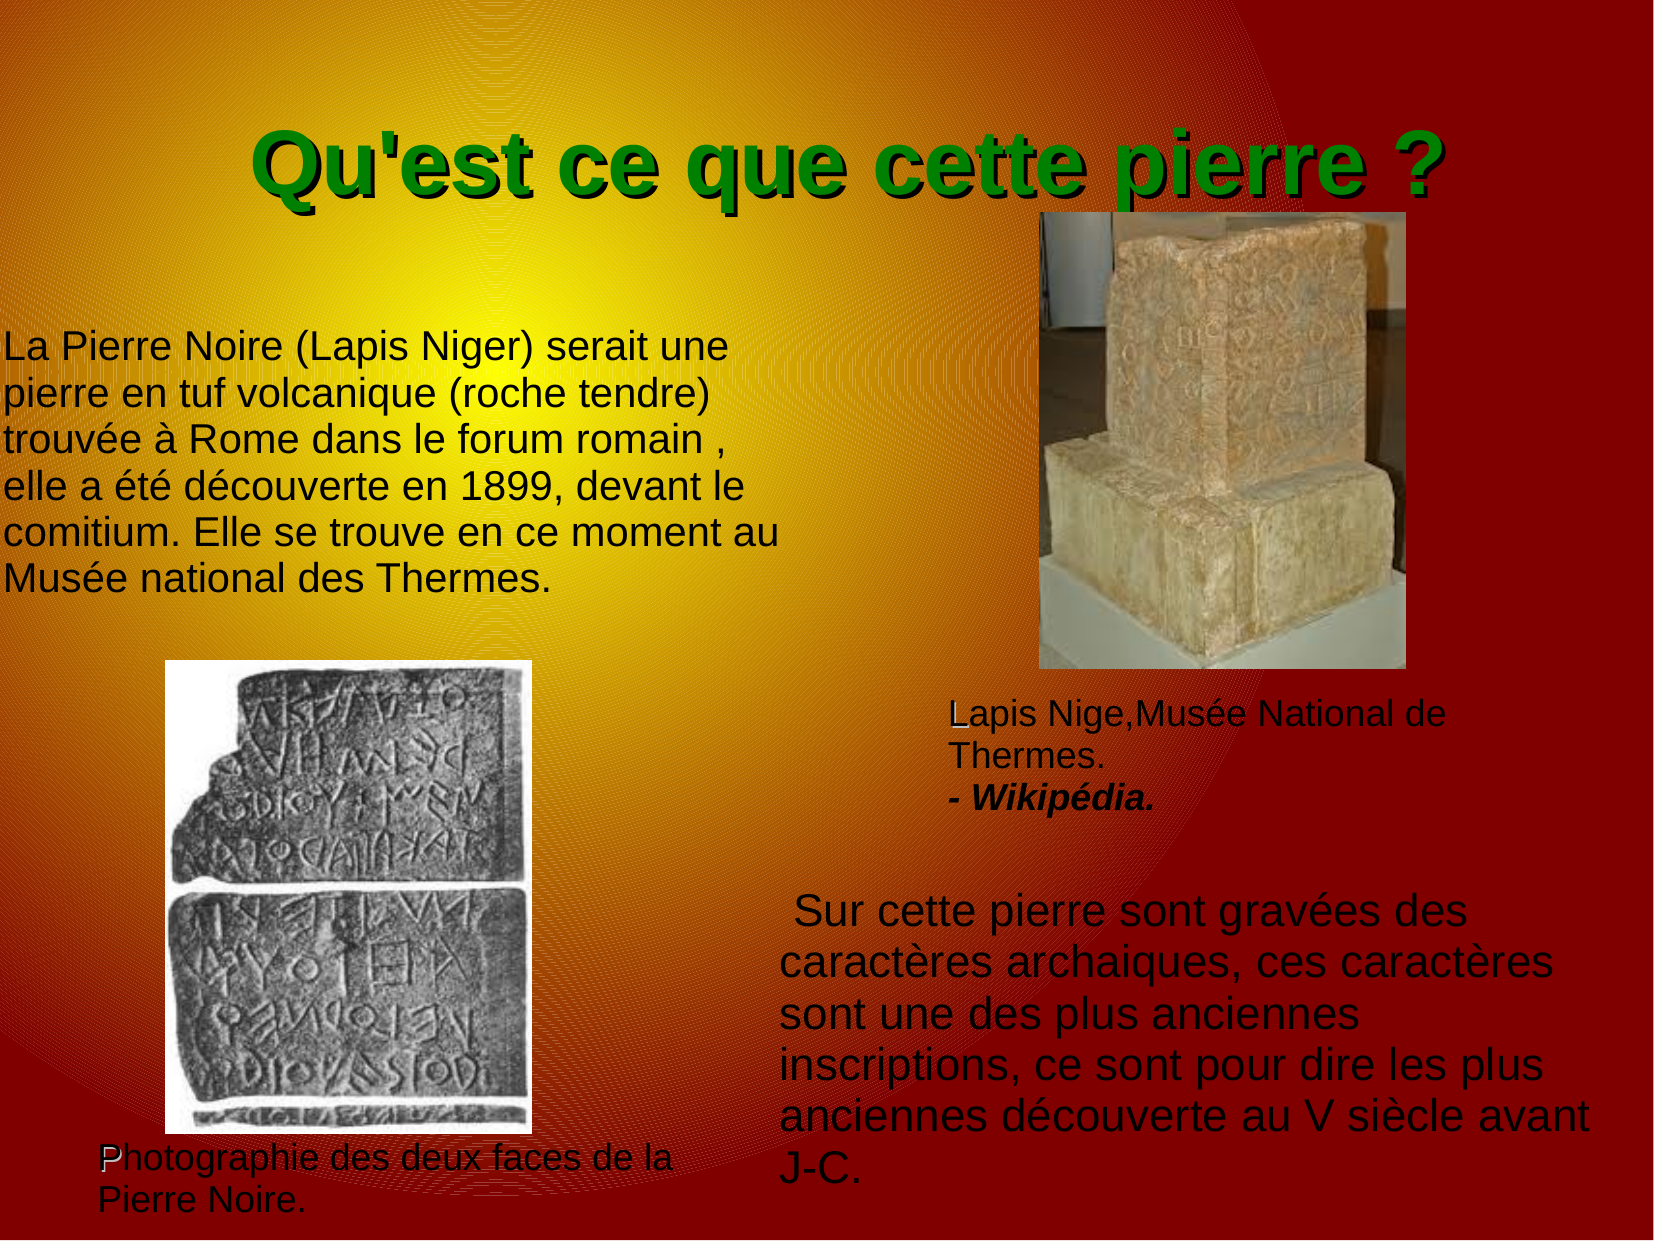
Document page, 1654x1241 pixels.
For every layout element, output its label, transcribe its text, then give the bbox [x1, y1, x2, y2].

title Qu'est ce que cette pierre ? [118, 59, 1607, 267]
text_box La Pierre Noire (Lapis Niger) serait une pierre en tuf volcanique (roche tendre) trouvée à Rome dans le forum romain , elle a été découverte en 1899, devant le comitium. Elle se trouve en ce moment au Musée national des Thermes. [0, 315, 815, 780]
picture [1039, 212, 1406, 669]
text_box Photographie des deux faces de la Pierre Noire. [82, 1129, 721, 1229]
list Sur cette pierre sont gravées des caractères archaiques, ces caractères sont une des plus anciennes inscriptions, ce sont pour dire les plus anciennes découverte au V siècle avant J-C. [708, 880, 1595, 1241]
text_box Lapis Nige,Musée National de Thermes. - Wikipédia. [933, 685, 1595, 827]
picture [165, 660, 532, 1129]
